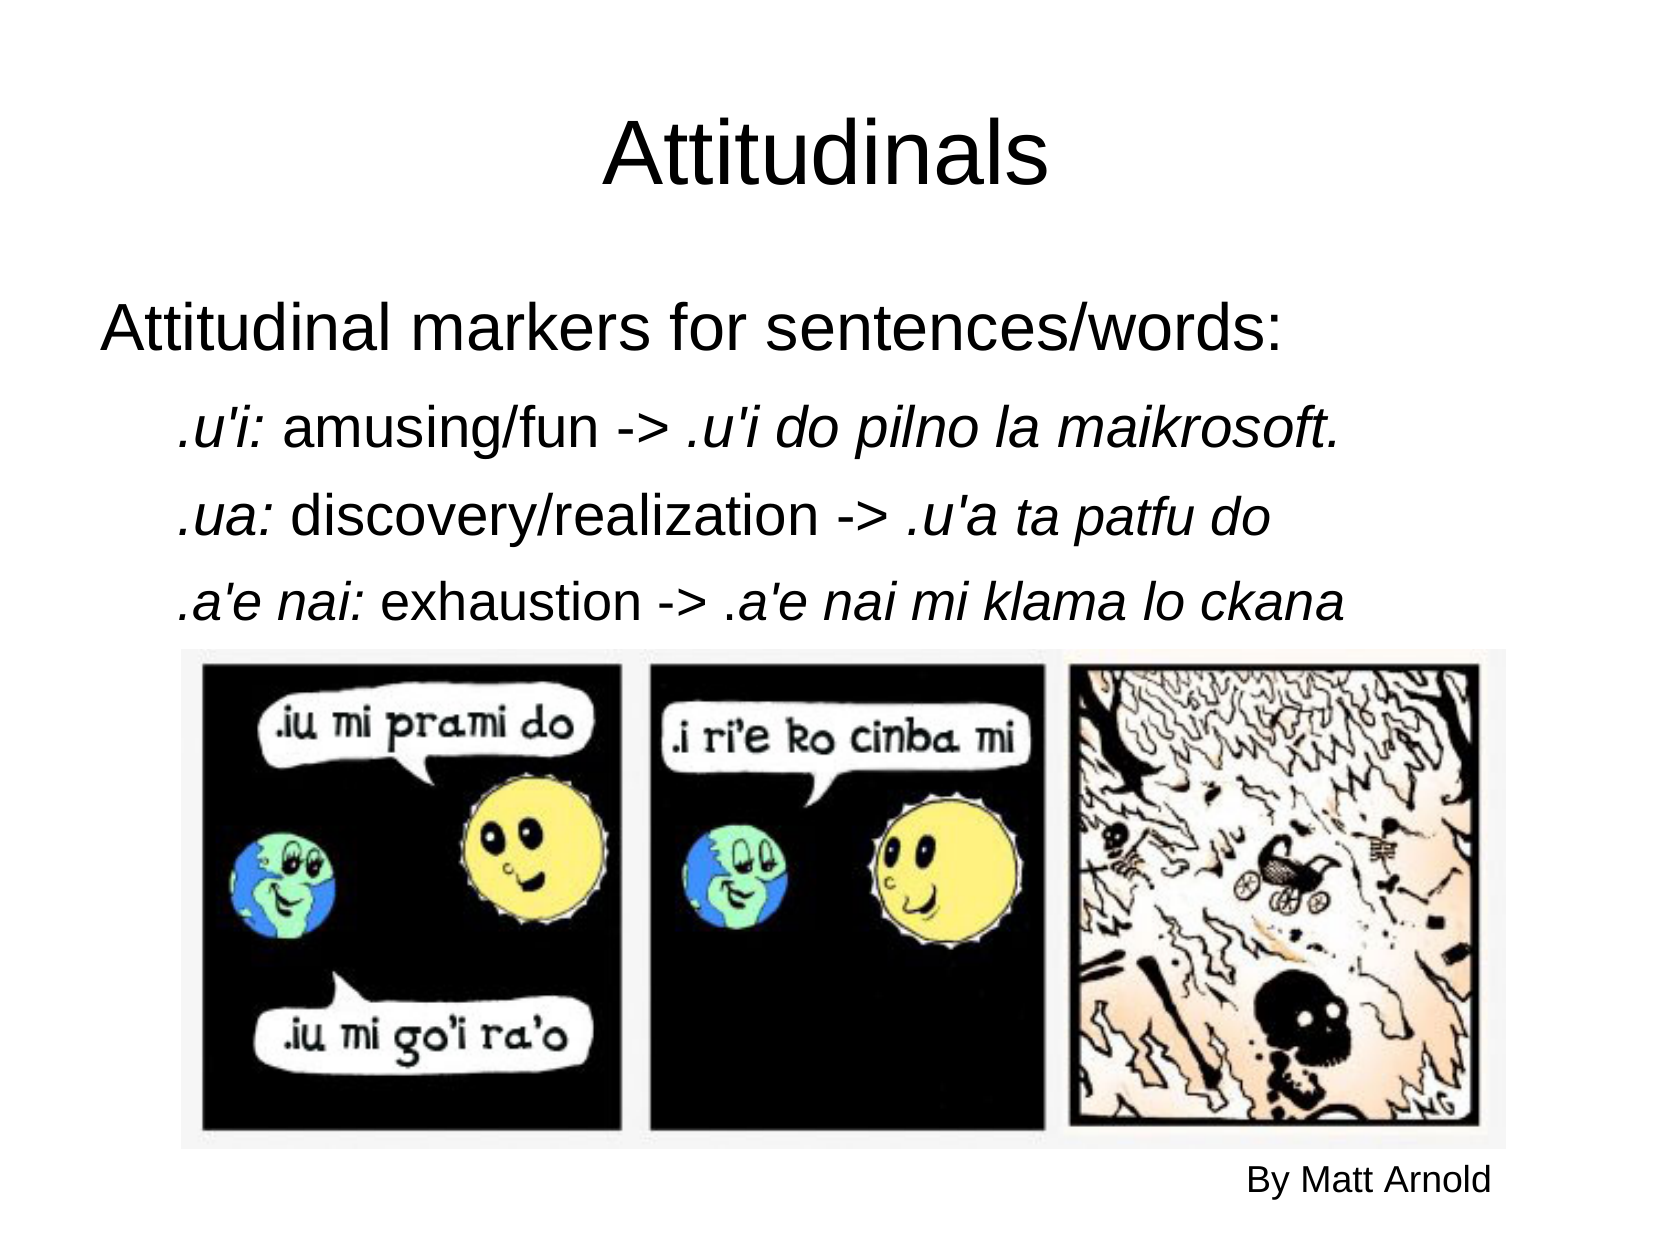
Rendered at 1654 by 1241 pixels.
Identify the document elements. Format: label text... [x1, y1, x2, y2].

list Attitudinal markers for sentences/words: .u'i: amusing/fun -> .u'i do pilno la maikrosoft. .ua: discovery/realization -> .u'a ta patfu do .a'e nai: exhaustion -> .a'e nai mi klama lo ckana [82, 290, 1571, 1109]
picture [181, 649, 1506, 1149]
title Attitudinals [82, 49, 1571, 257]
text_box By Matt Arnold [1231, 1151, 1506, 1209]
